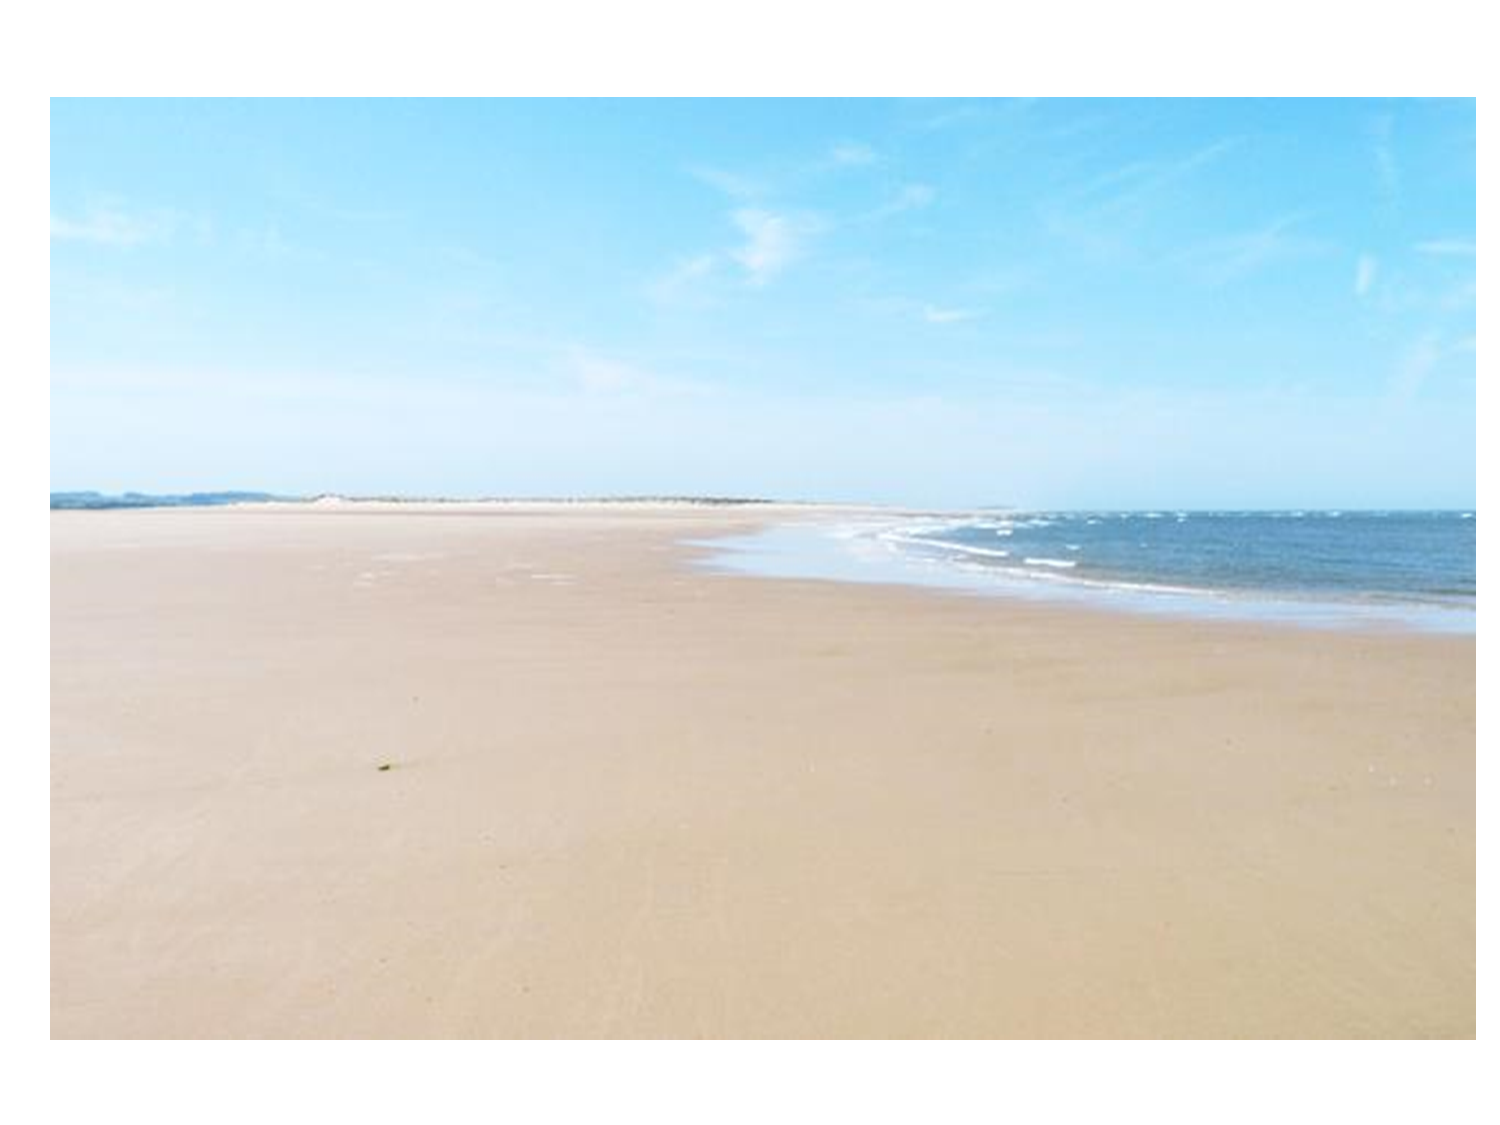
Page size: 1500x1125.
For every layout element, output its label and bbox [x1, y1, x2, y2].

picture [50, 97, 1476, 1040]
